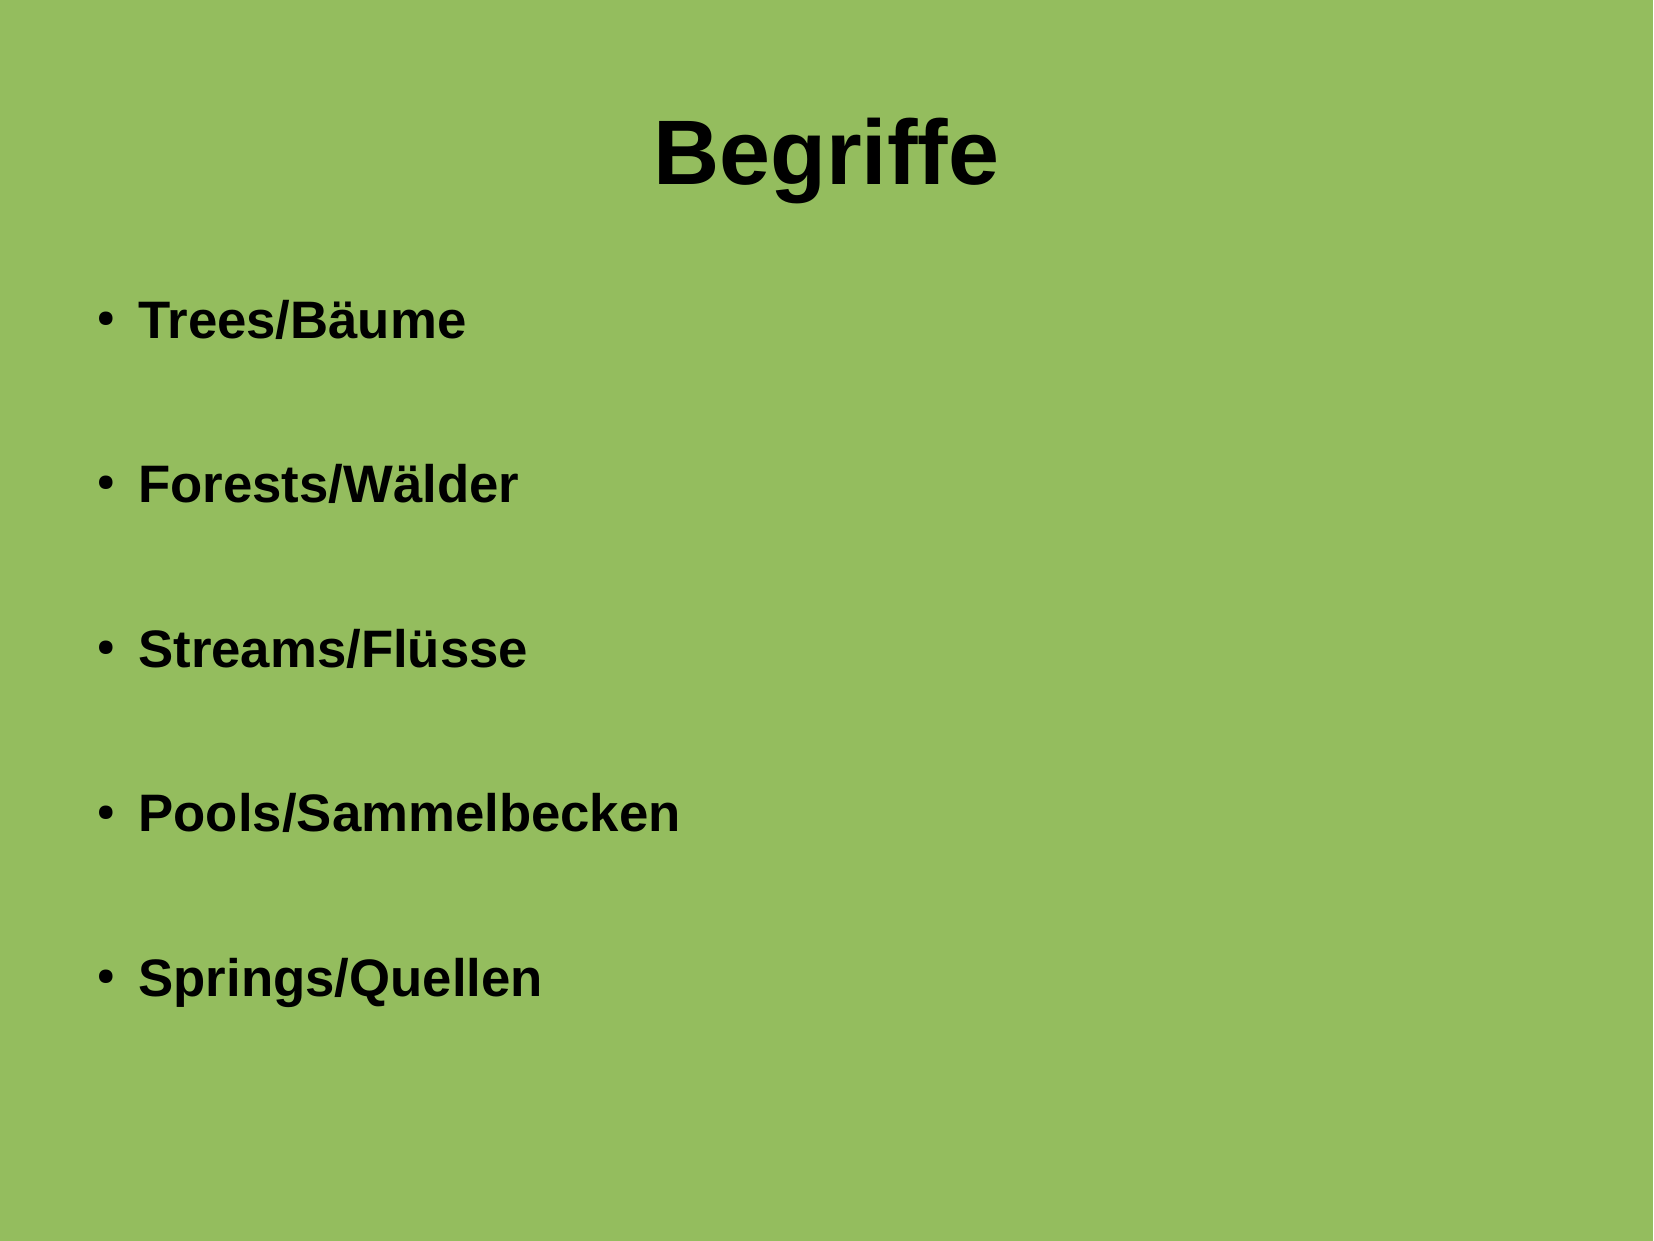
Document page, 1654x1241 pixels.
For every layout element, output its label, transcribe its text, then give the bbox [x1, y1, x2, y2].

title Begriffe [82, 49, 1571, 257]
list Trees/Bäume Forests/Wälder Streams/Flüsse Pools/Sammelbecken Springs/Quellen [82, 290, 1571, 1010]
